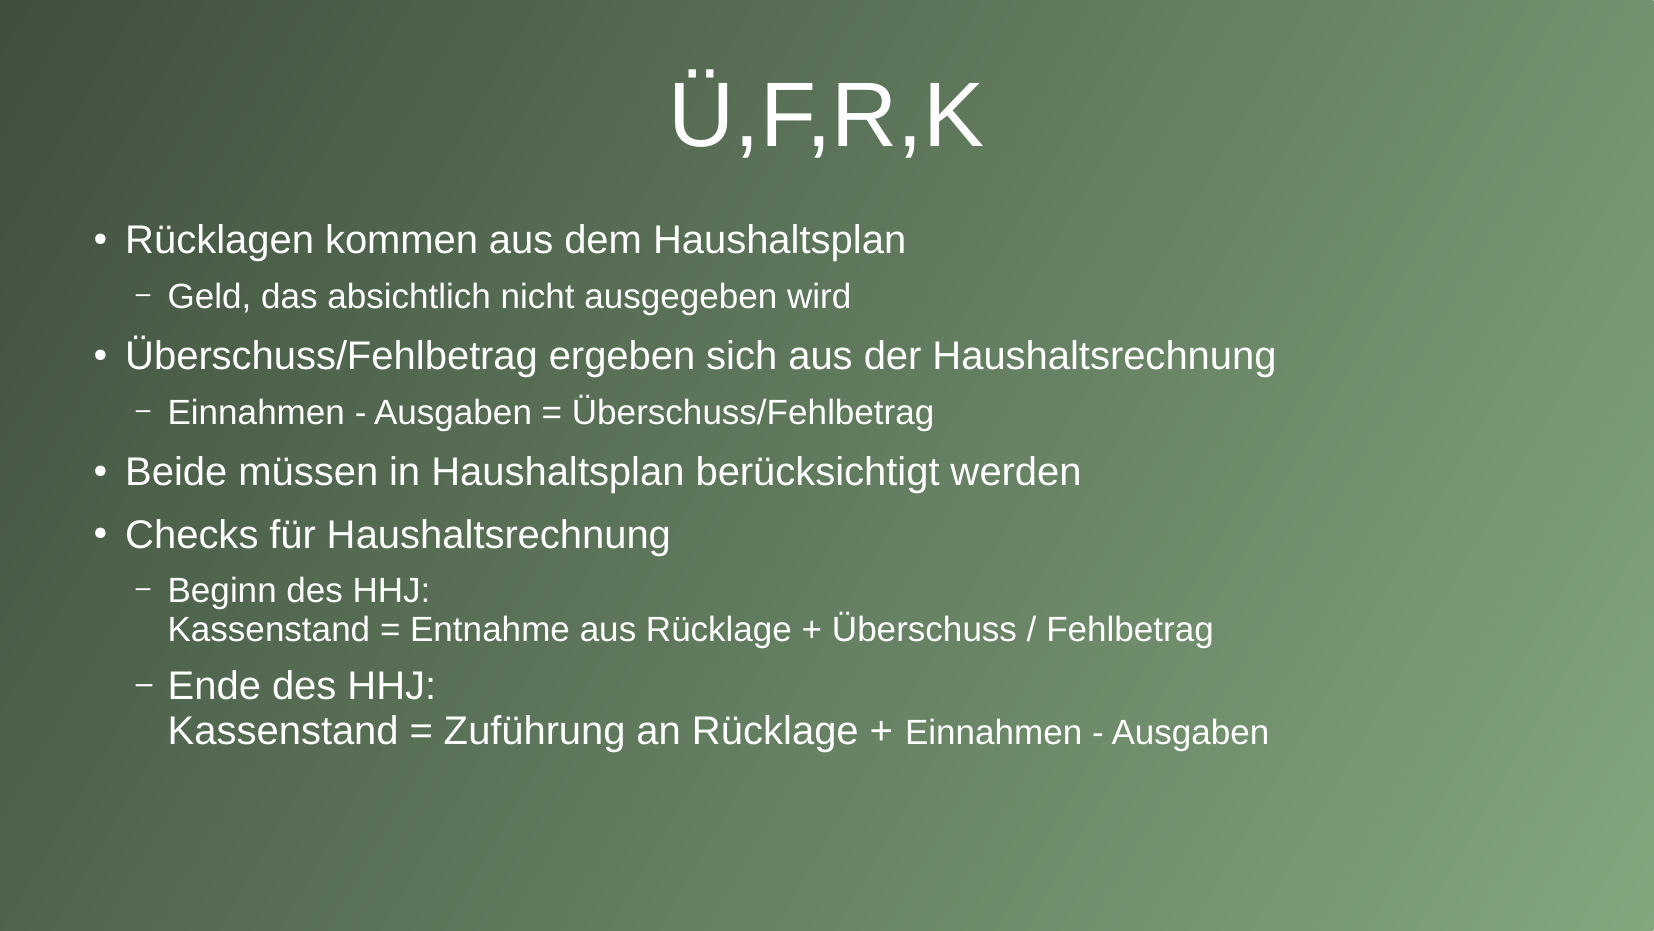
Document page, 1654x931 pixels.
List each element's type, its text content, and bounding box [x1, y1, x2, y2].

list Rücklagen kommen aus dem Haushaltsplan Geld, das absichtlich nicht ausgegeben wird Überschuss/Fehlbetrag ergeben sich aus der Haushaltsrechnung Einnahmen - Ausgaben = Überschuss/Fehlbetrag Beide müssen in Haushaltsplan berücksichtigt werden Checks für Haushaltsrechnung Beginn des HHJ: Kassenstand = Entnahme aus Rücklage + Überschuss / Fehlbetrag Ende des HHJ: Kassenstand = Zuführung an Rücklage + Einnahmen - Ausgaben [82, 217, 1571, 758]
title Ü,F,R,K [82, 37, 1571, 193]
